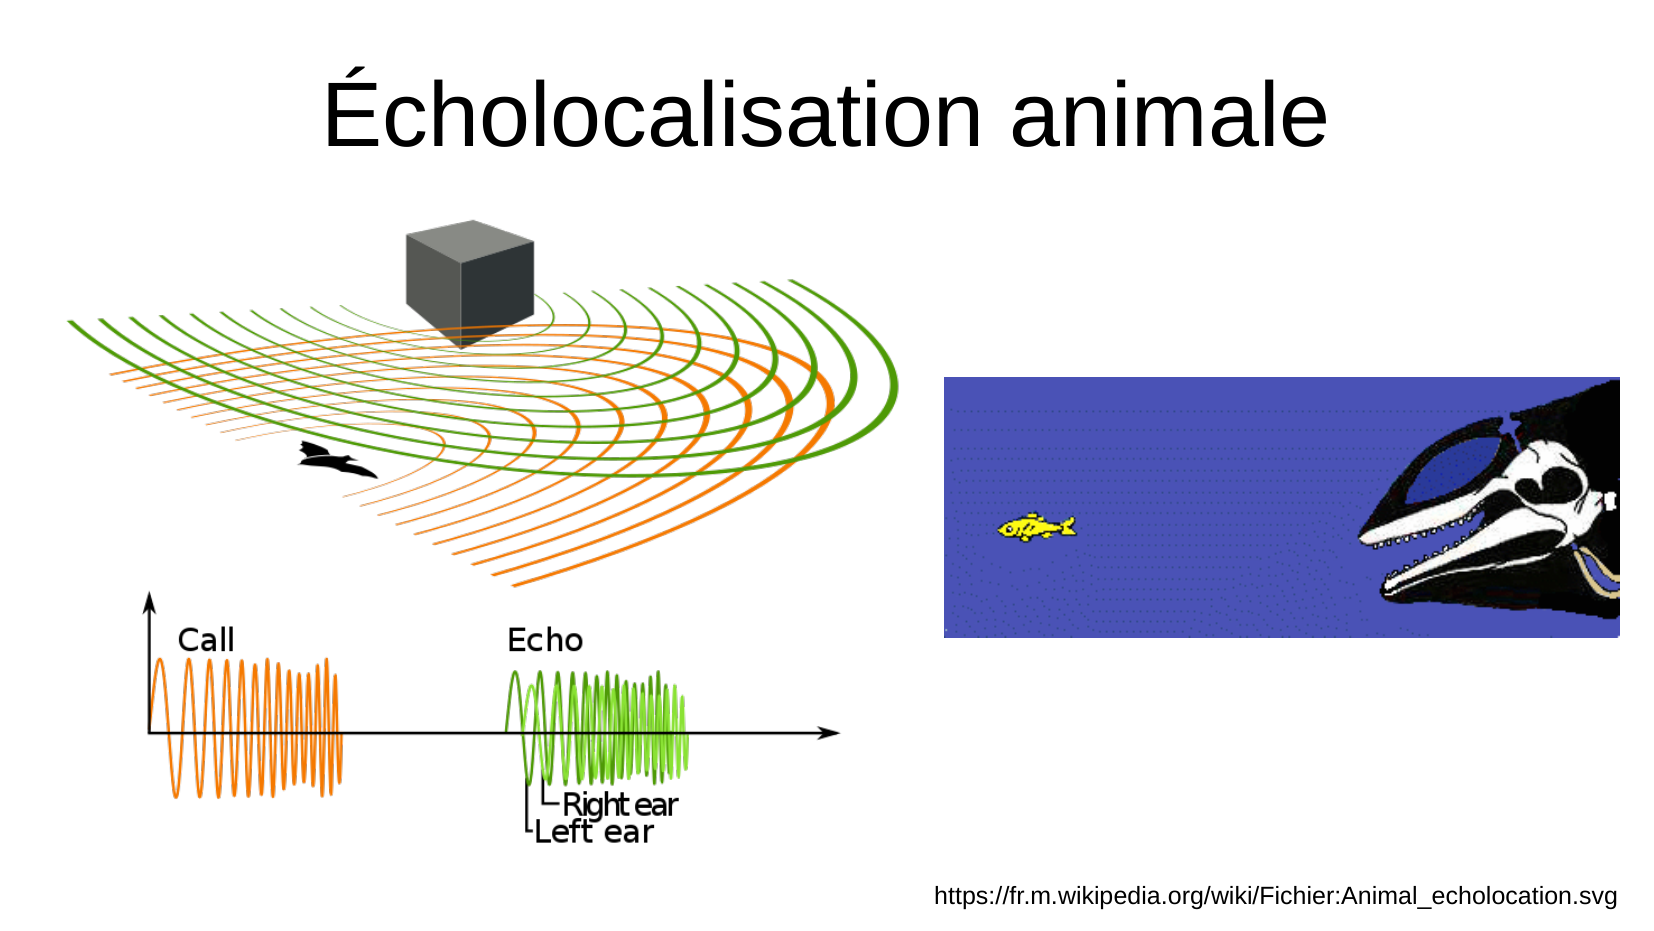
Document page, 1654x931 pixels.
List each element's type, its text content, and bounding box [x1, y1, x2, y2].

text_box https://fr.m.wikipedia.org/wiki/Fichier:Animal_echolocation.svg [919, 874, 1654, 931]
picture [944, 377, 1620, 638]
picture [49, 192, 922, 864]
title Écholocalisation animale [82, 37, 1571, 193]
